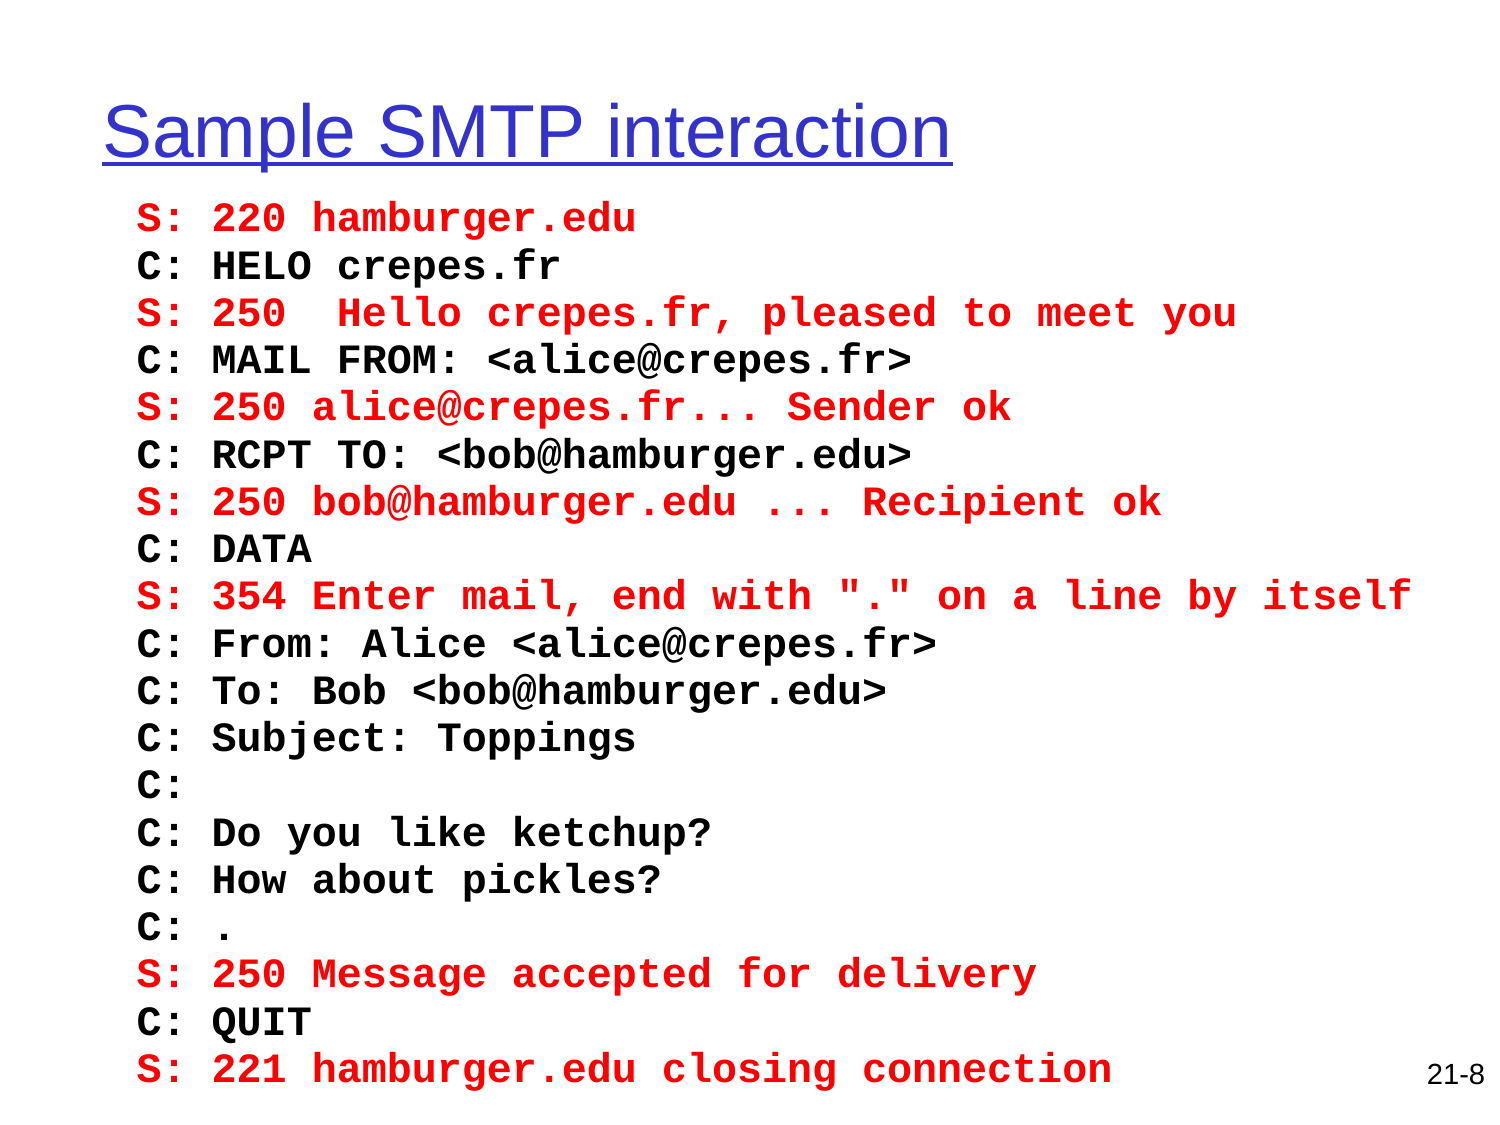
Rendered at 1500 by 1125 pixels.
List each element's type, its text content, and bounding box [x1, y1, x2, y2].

title Sample SMTP interaction [87, 37, 1363, 189]
text_box S: 220 hamburger.edu C: HELO crepes.fr S: 250 Hello crepes.fr, pleased to meet you C: MAIL FROM: <alice@crepes.fr> S: 250 alice@crepes.fr... Sender ok C: RCPT TO: <bob@hamburger.edu> S: 250 bob@hamburger.edu ... Recipient ok C: DATA S: 354 Enter mail, end with "." on a line by itself C: From: Alice <alice@crepes.fr> C: To: Bob <bob@hamburger.edu> C: Subject: Toppings C: C: Do you like ketchup? C: How about pickles? C: . S: 250 Message accepted for delivery C: QUIT S: 221 hamburger.edu closing connection [0, 189, 1452, 1103]
